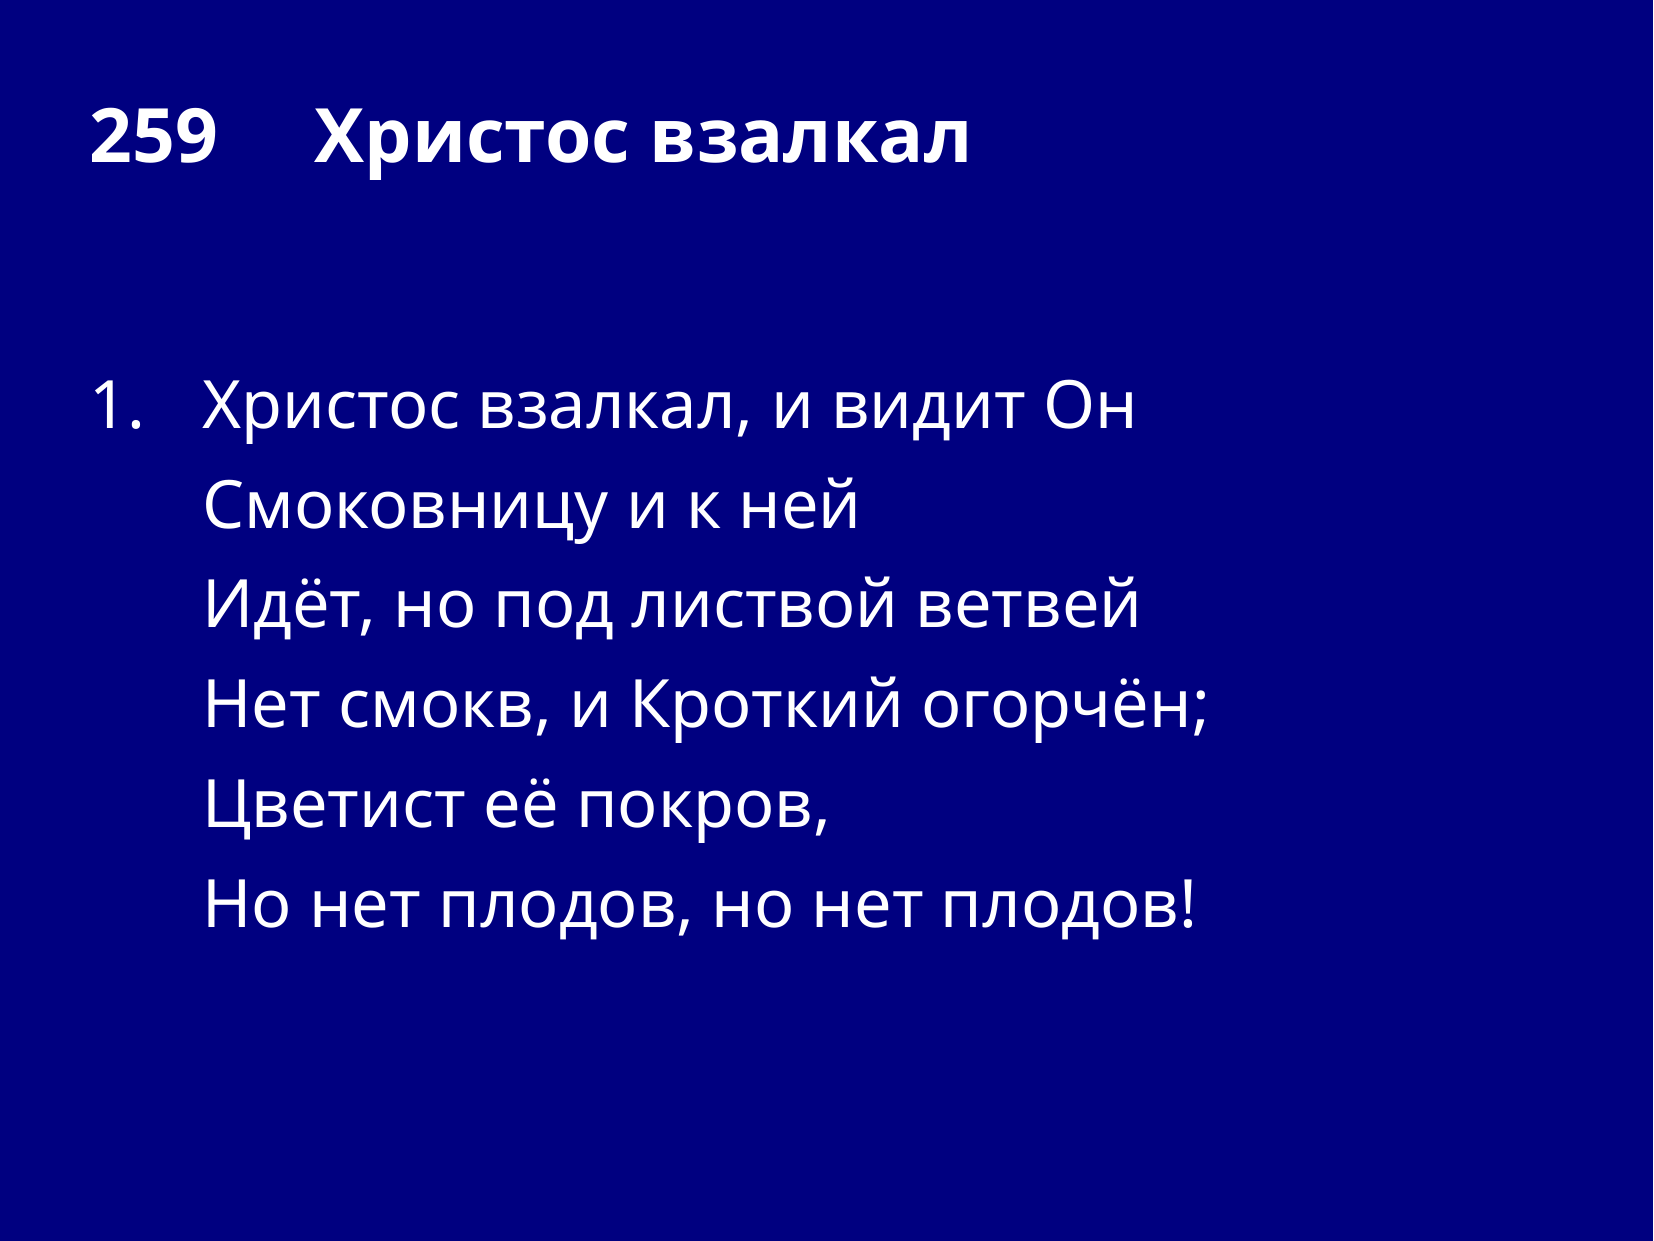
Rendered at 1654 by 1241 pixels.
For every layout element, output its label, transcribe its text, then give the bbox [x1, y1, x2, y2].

text_box 259 Христос взалкал [75, 75, 1576, 188]
text_box 1. Христос взалкал, и видит Он Смоковницу и к ней Идёт, но под листвой ветвей Нет смокв, и Кроткий огорчён; Цветист её покров, Но нет плодов, но нет плодов! [75, 188, 1576, 1163]
